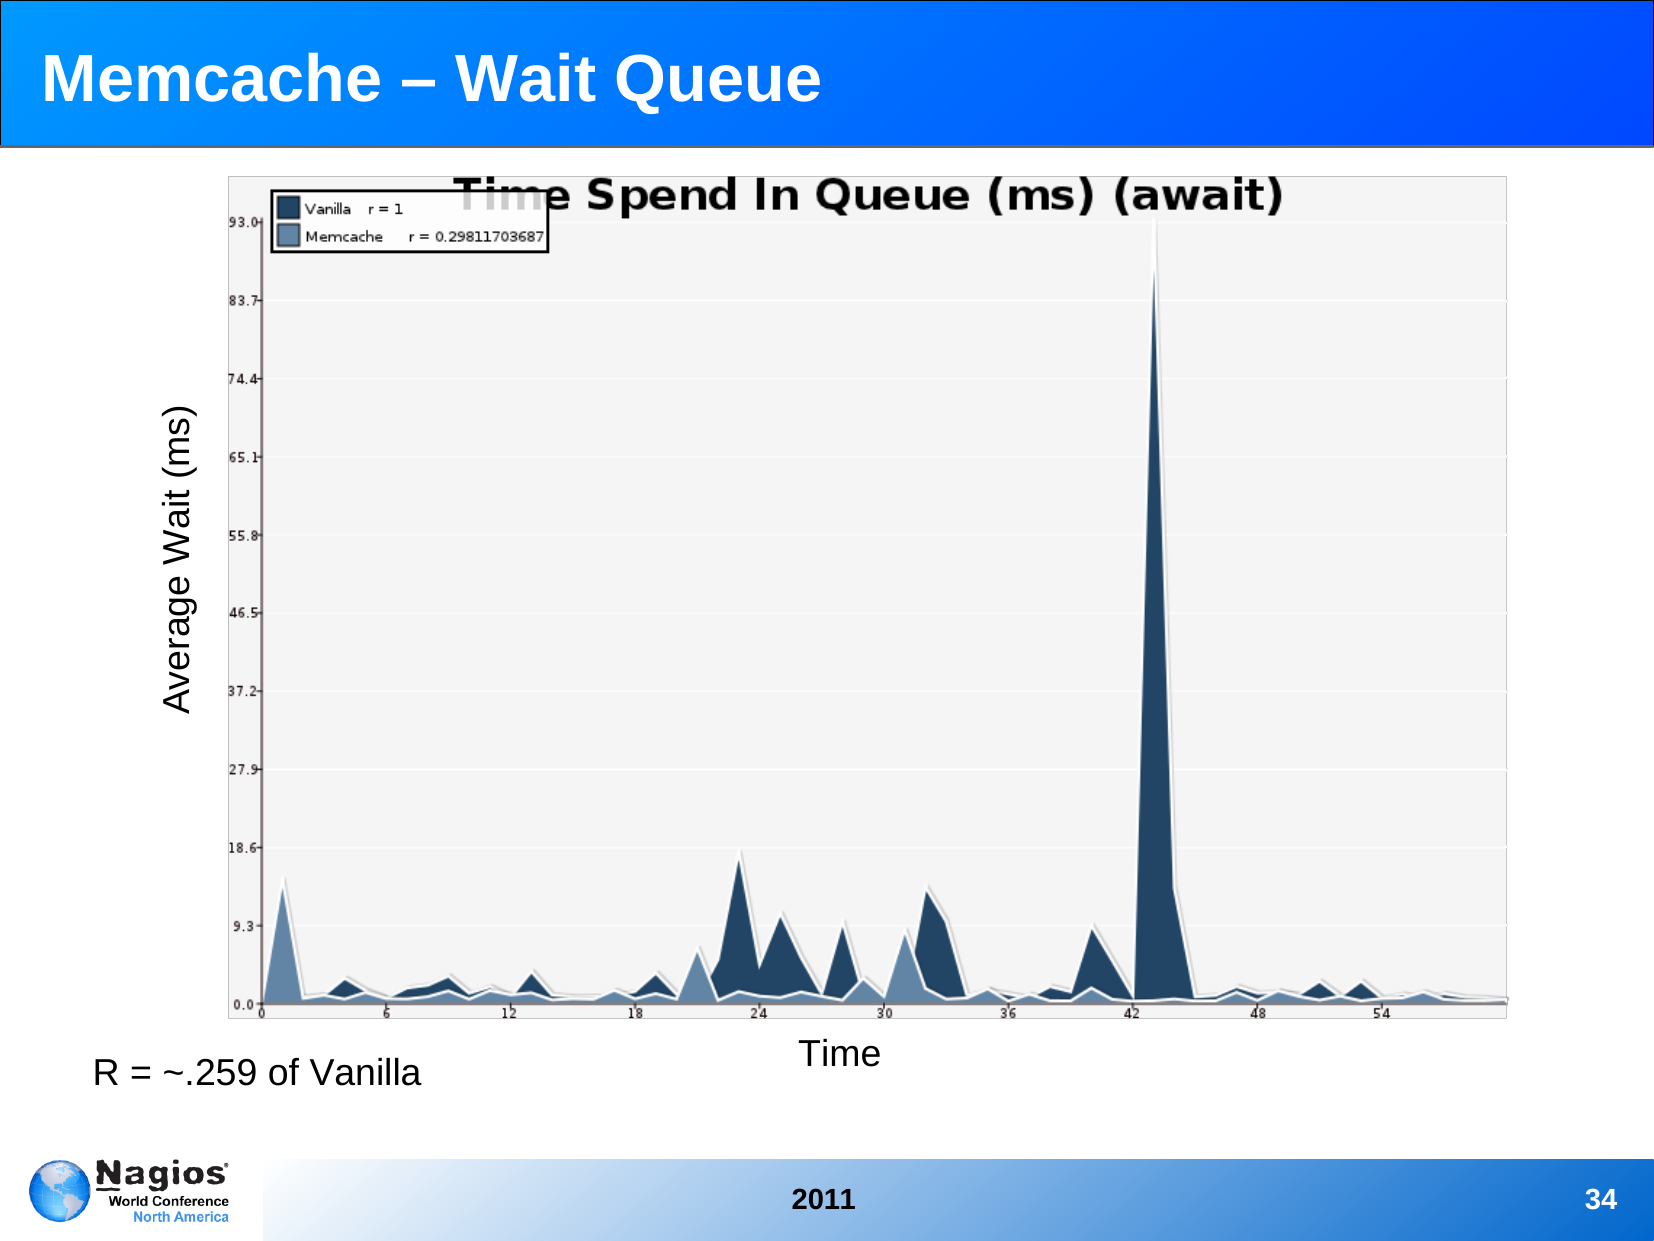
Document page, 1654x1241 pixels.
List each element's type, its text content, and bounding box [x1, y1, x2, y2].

title Memcache – Wait Queue [41, 29, 1248, 127]
text_box Time [783, 1033, 897, 1082]
picture [29, 1159, 229, 1235]
text_box R = ~.259 of Vanilla [77, 1044, 583, 1102]
picture [214, 162, 1521, 1033]
text_box Average Wait (ms) [147, 389, 205, 730]
